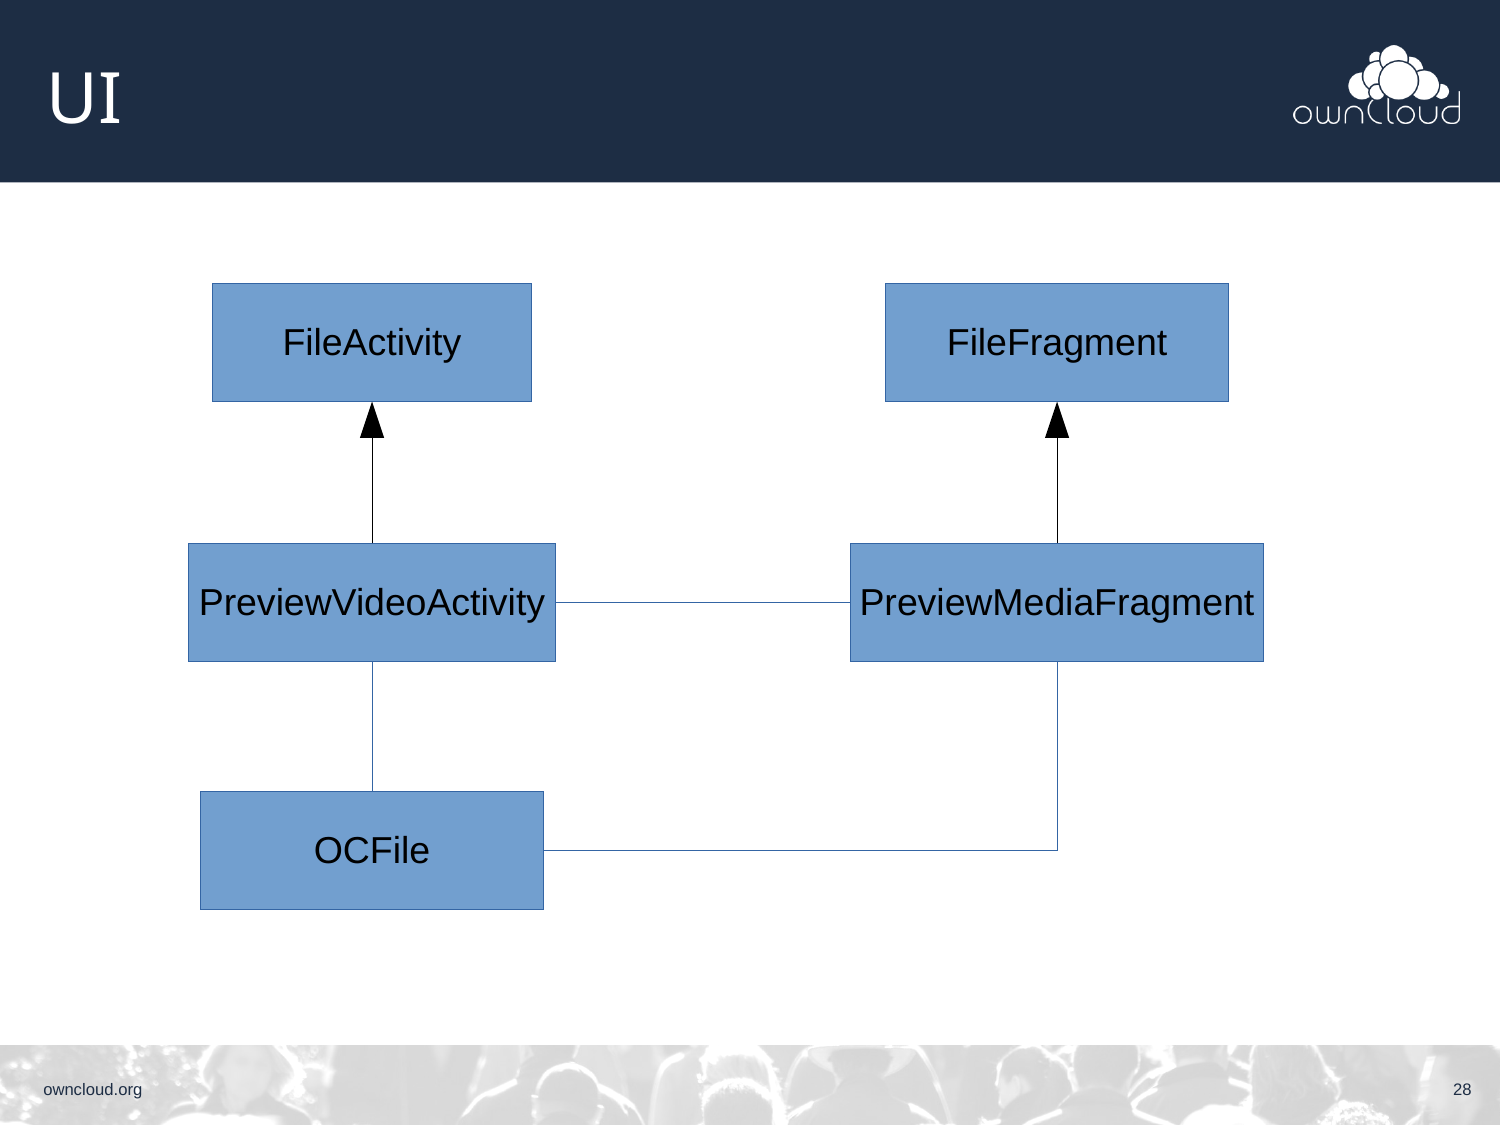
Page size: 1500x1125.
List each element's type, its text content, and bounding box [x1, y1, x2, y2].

text_box PreviewVideoActivity [188, 543, 556, 662]
text_box FileFragment [885, 283, 1229, 402]
picture [1293, 45, 1460, 124]
text_box OCFile [200, 791, 544, 910]
picture [0, 1045, 1500, 1125]
text_box PreviewMediaFragment [850, 543, 1264, 662]
text_box FileActivity [212, 283, 532, 402]
title UI [46, 5, 1258, 187]
